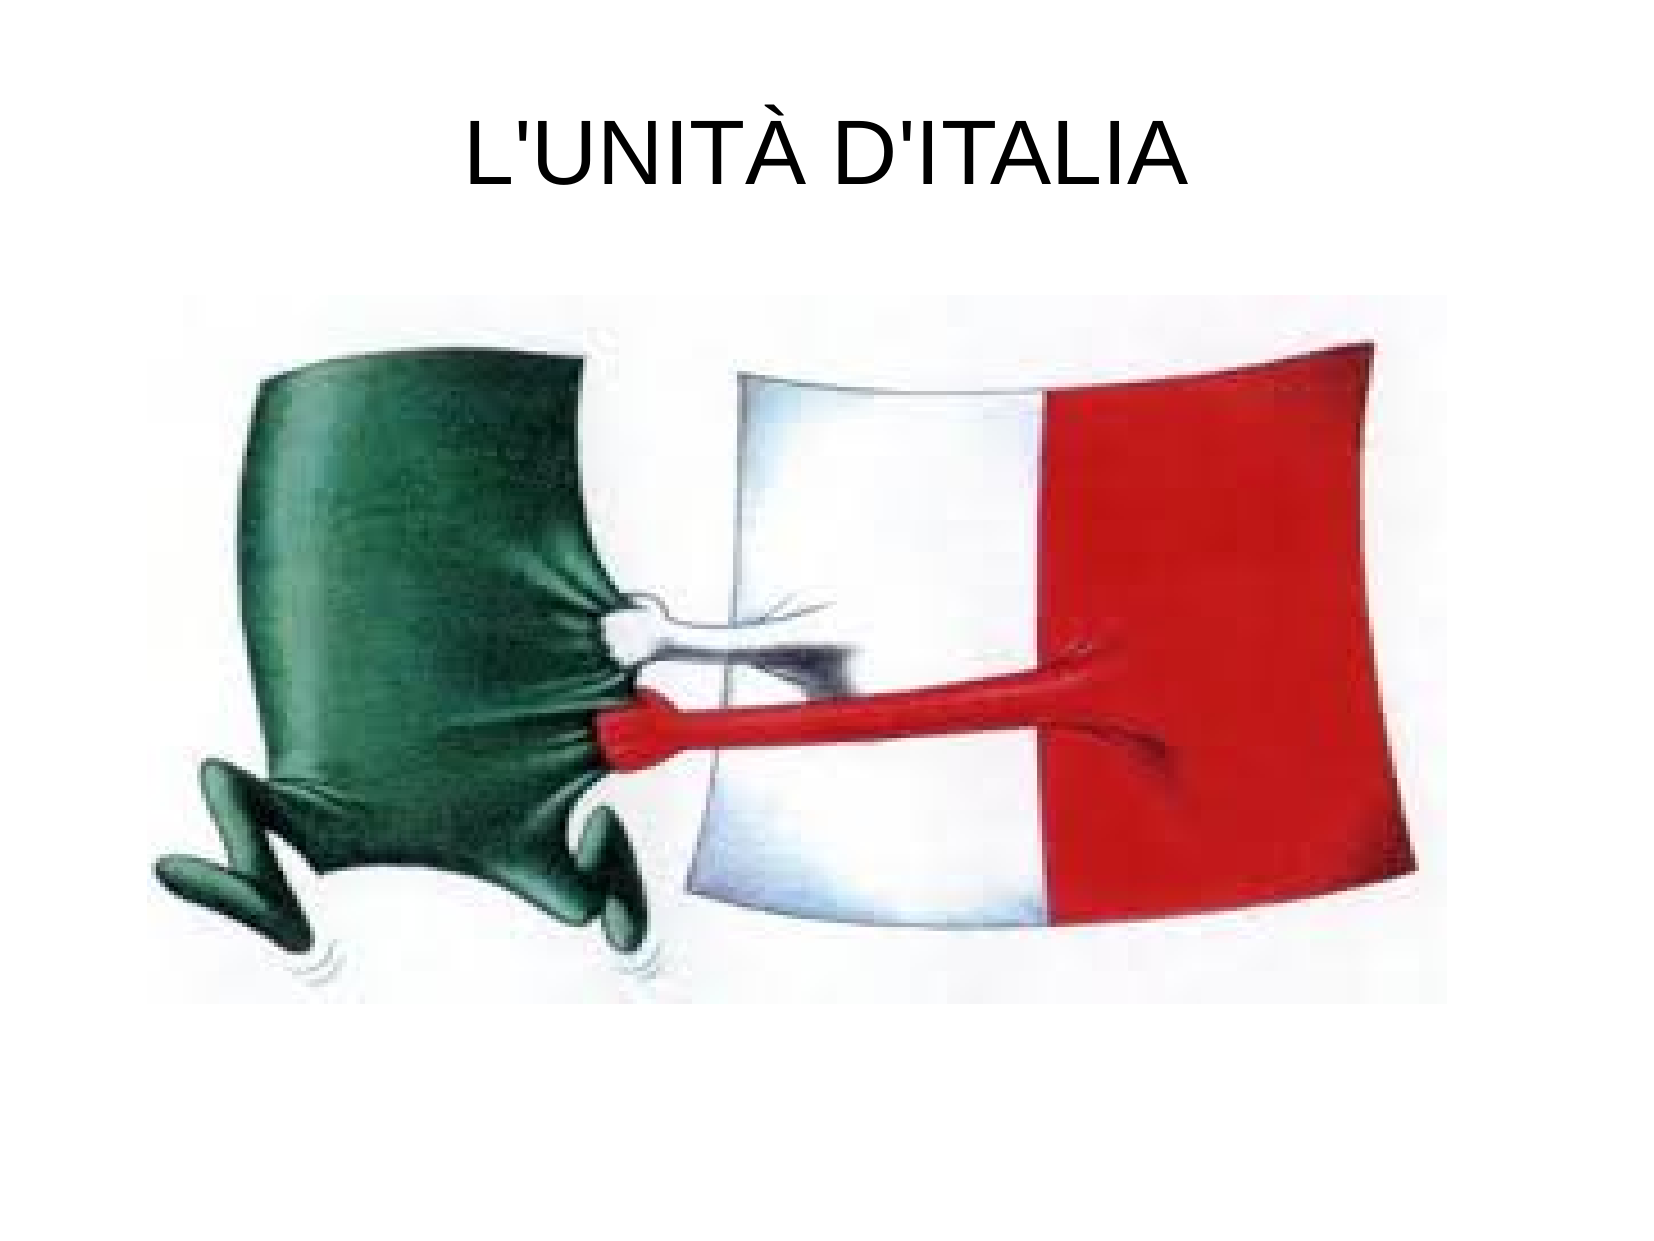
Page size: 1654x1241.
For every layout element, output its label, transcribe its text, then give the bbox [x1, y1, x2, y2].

picture [147, 295, 1447, 1004]
title L'UNITÀ D'ITALIA [82, 49, 1571, 257]
